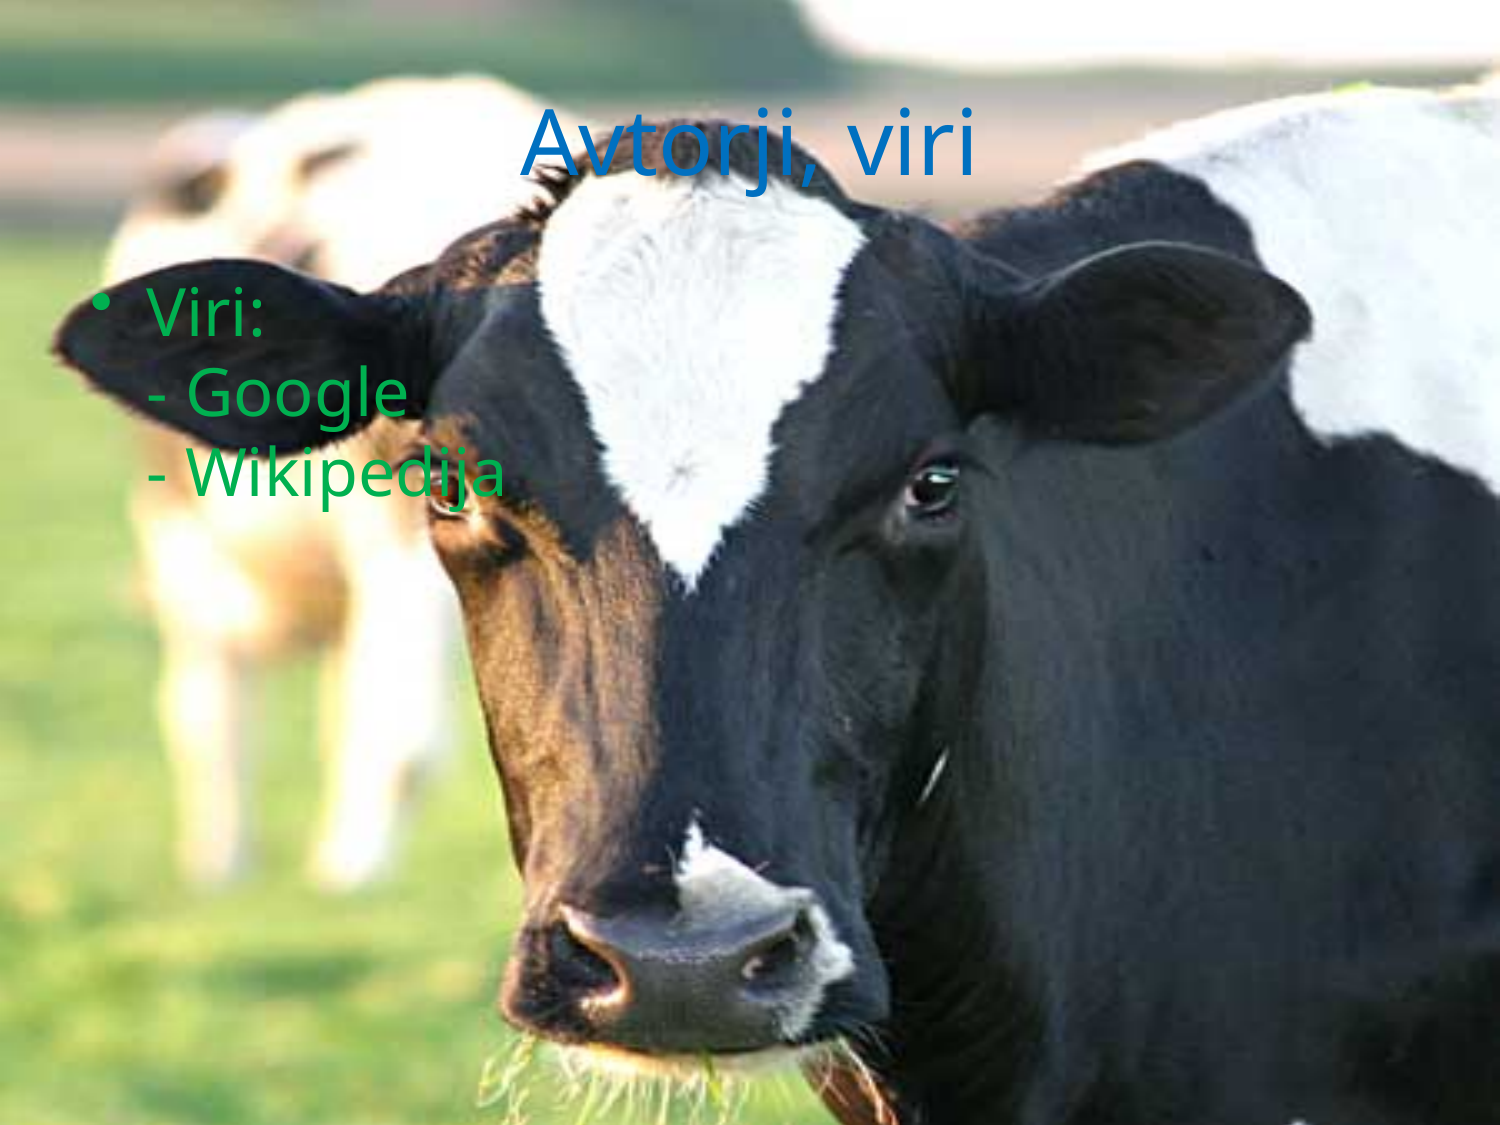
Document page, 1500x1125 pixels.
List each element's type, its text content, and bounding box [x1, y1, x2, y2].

title Avtorji, viri [75, 45, 1425, 233]
list Viri: - Google - Wikipedija [75, 262, 1425, 1005]
picture [0, 0, 1500, 1125]
